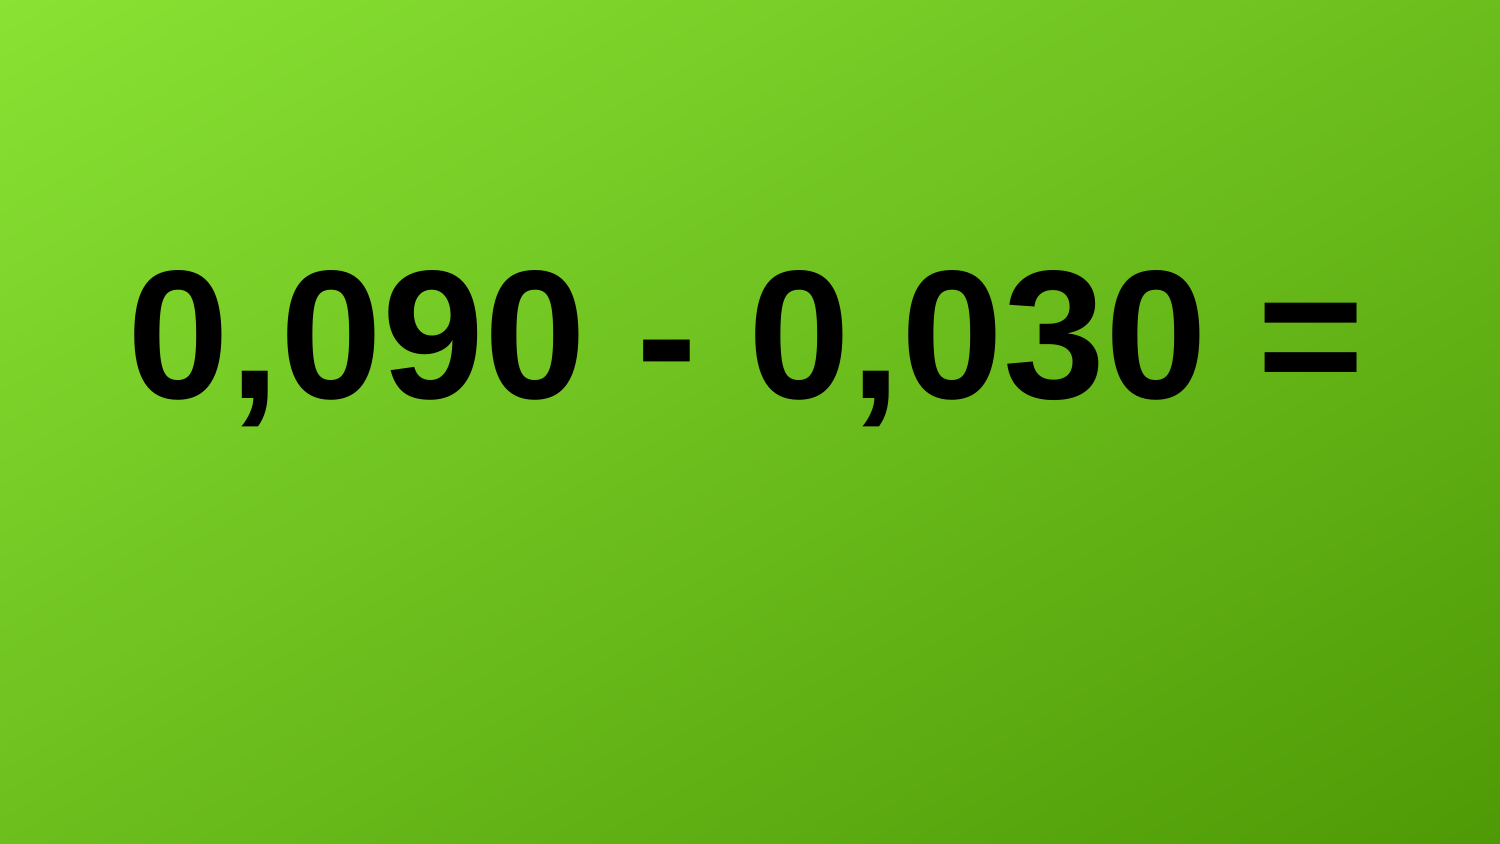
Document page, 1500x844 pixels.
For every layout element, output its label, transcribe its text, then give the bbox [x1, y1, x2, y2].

title 0,090 - 0,030 = [112, 259, 1388, 450]
